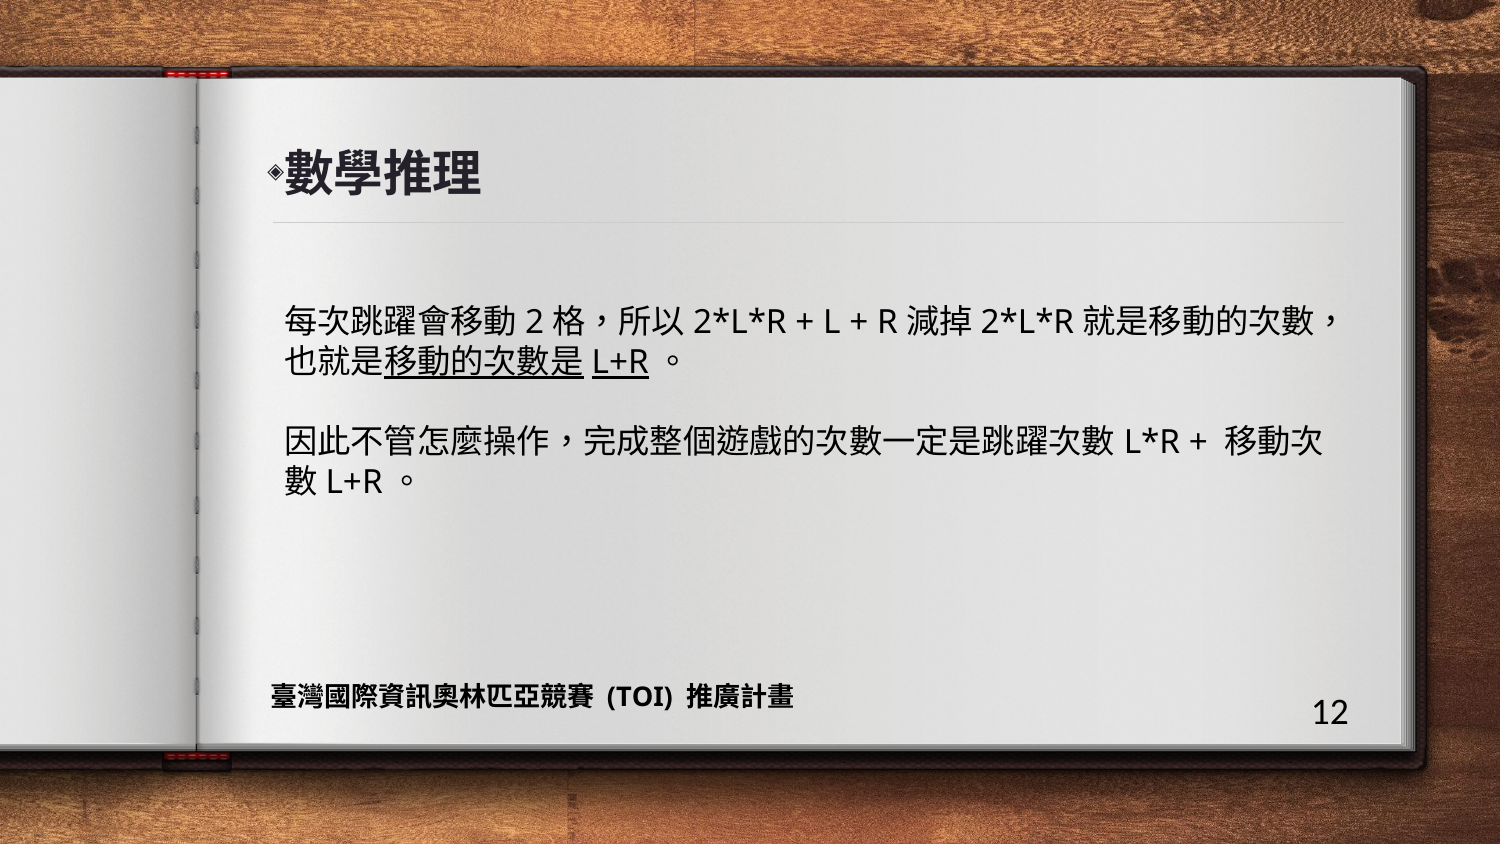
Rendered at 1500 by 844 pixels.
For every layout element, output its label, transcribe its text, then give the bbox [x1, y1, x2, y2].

text_box [1295, 672, 1386, 737]
list 數學推理 [252, 126, 1194, 216]
text_box 每次跳躍會移動2格，所以2*L*R + L + R減掉2*L*R就是移動的次數，也就是移動的次數是L+R。 因此不管怎麼操作，完成整個遊戲的次數一定是跳躍次數L*R + 移動次數L+R。 [269, 293, 1367, 511]
